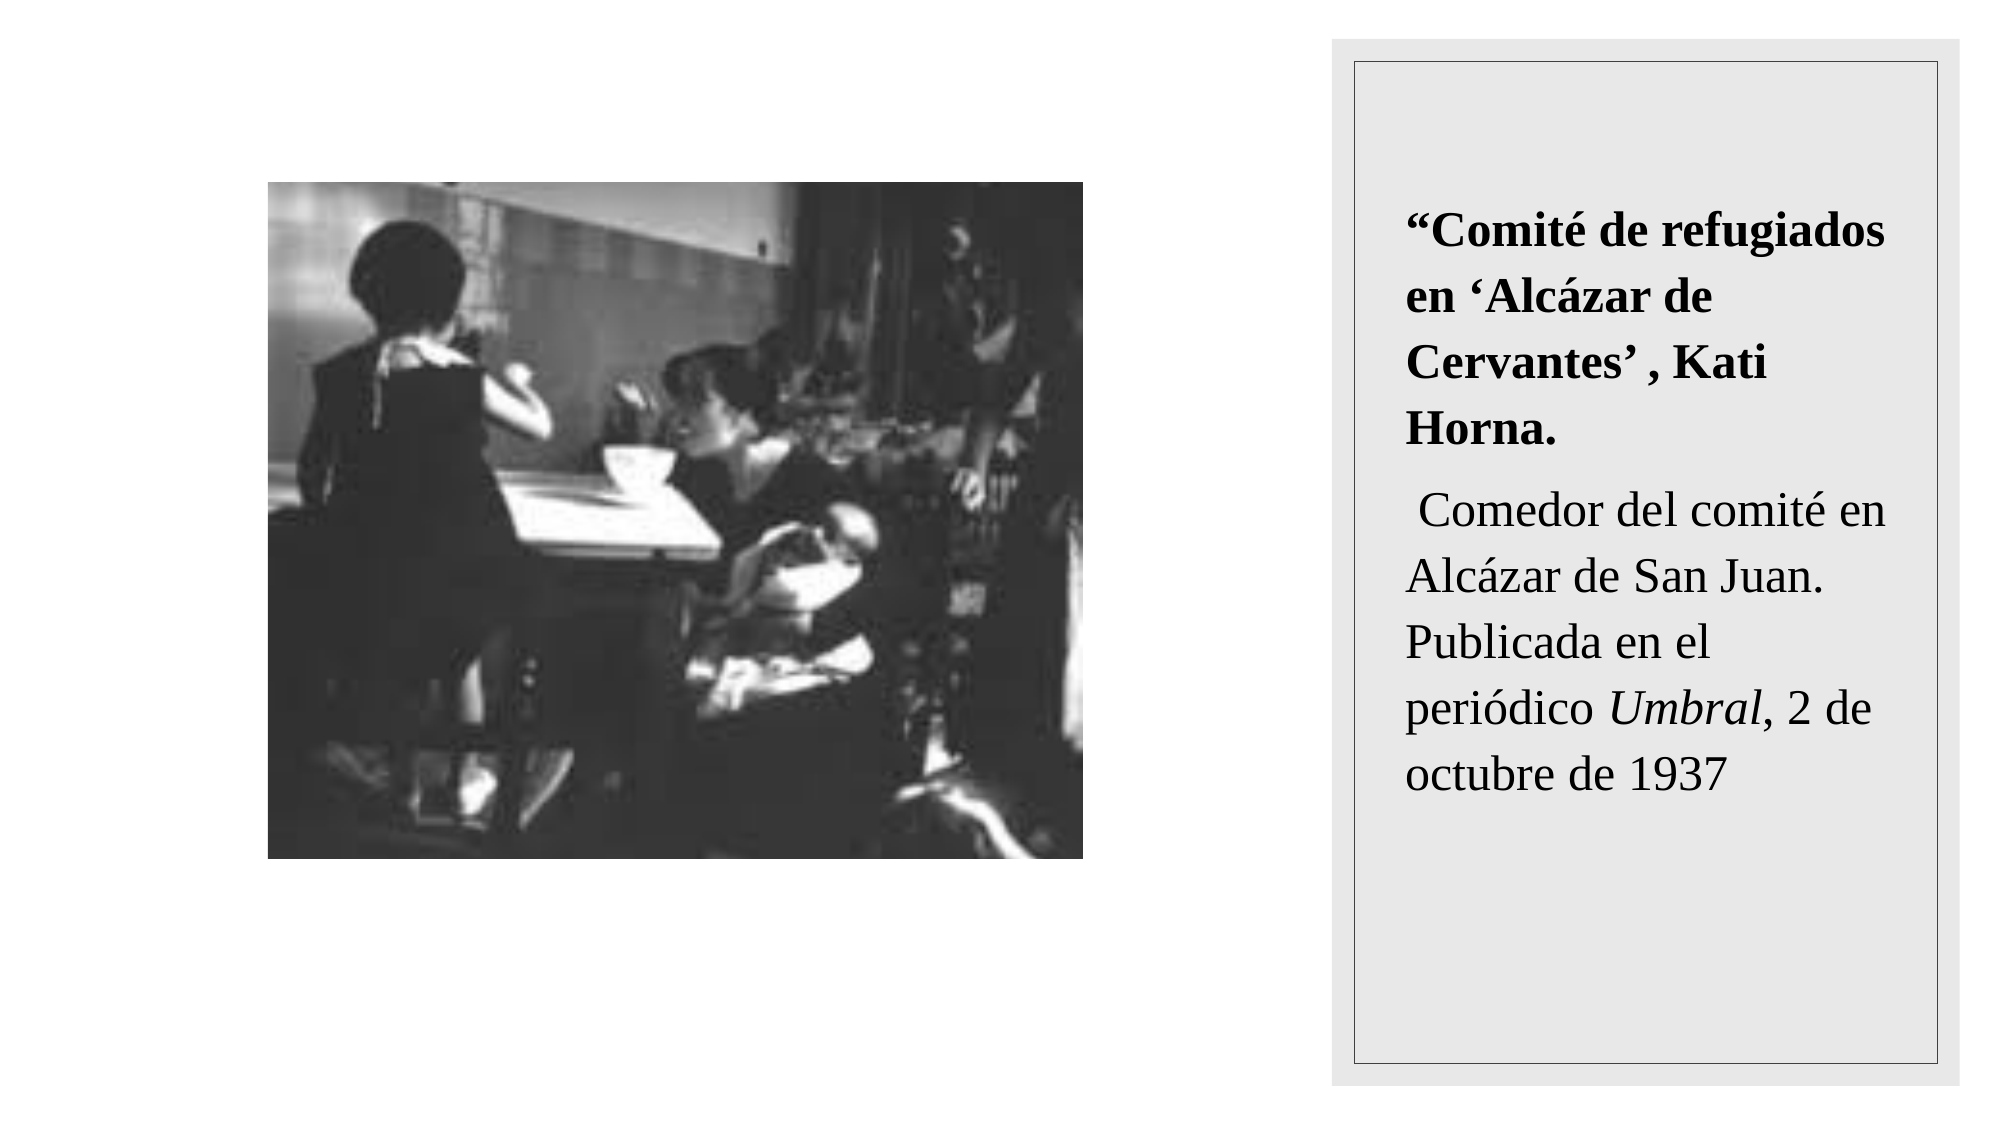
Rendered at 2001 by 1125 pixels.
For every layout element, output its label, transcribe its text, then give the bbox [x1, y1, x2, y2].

picture [267, 182, 1083, 859]
list “Comité de refugiados en ‘Alcázar de Cervantes’ , Kati Horna. Comedor del comité en Alcázar de San Juan. Publicada en el periódico Umbral, 2 de octubre de 1937 [1390, 182, 1907, 968]
